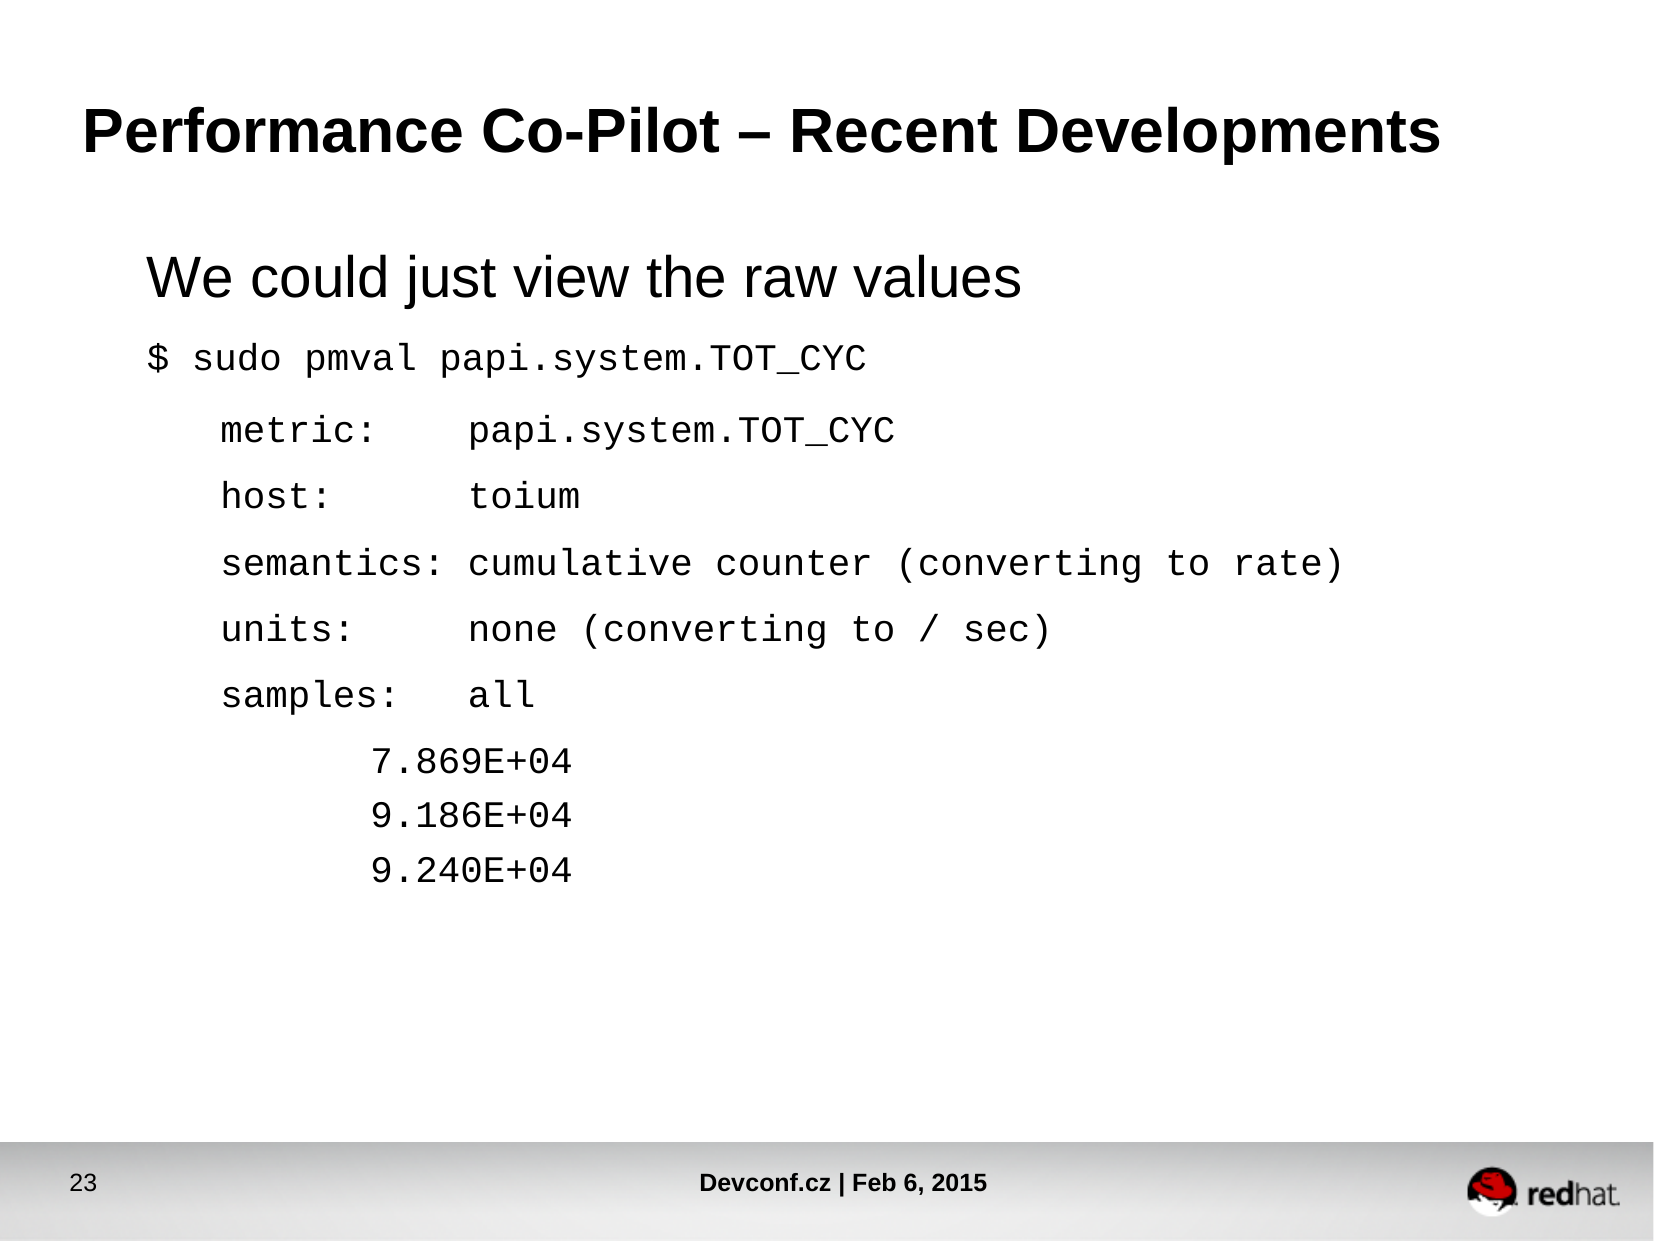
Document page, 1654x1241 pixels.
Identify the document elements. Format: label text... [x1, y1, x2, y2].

title Performance Co-Pilot – Recent Developments [82, 37, 1571, 226]
picture [0, 1142, 1654, 1241]
list We could just view the raw values $ sudo pmval papi.system.TOT_CYC metric: papi.system.TOT_CYC host: toium semantics: cumulative counter (converting to rate) units: none (converting to / sec) samples: all 7.869E+04 9.186E+04 9.240E+04 [86, 244, 1576, 1039]
